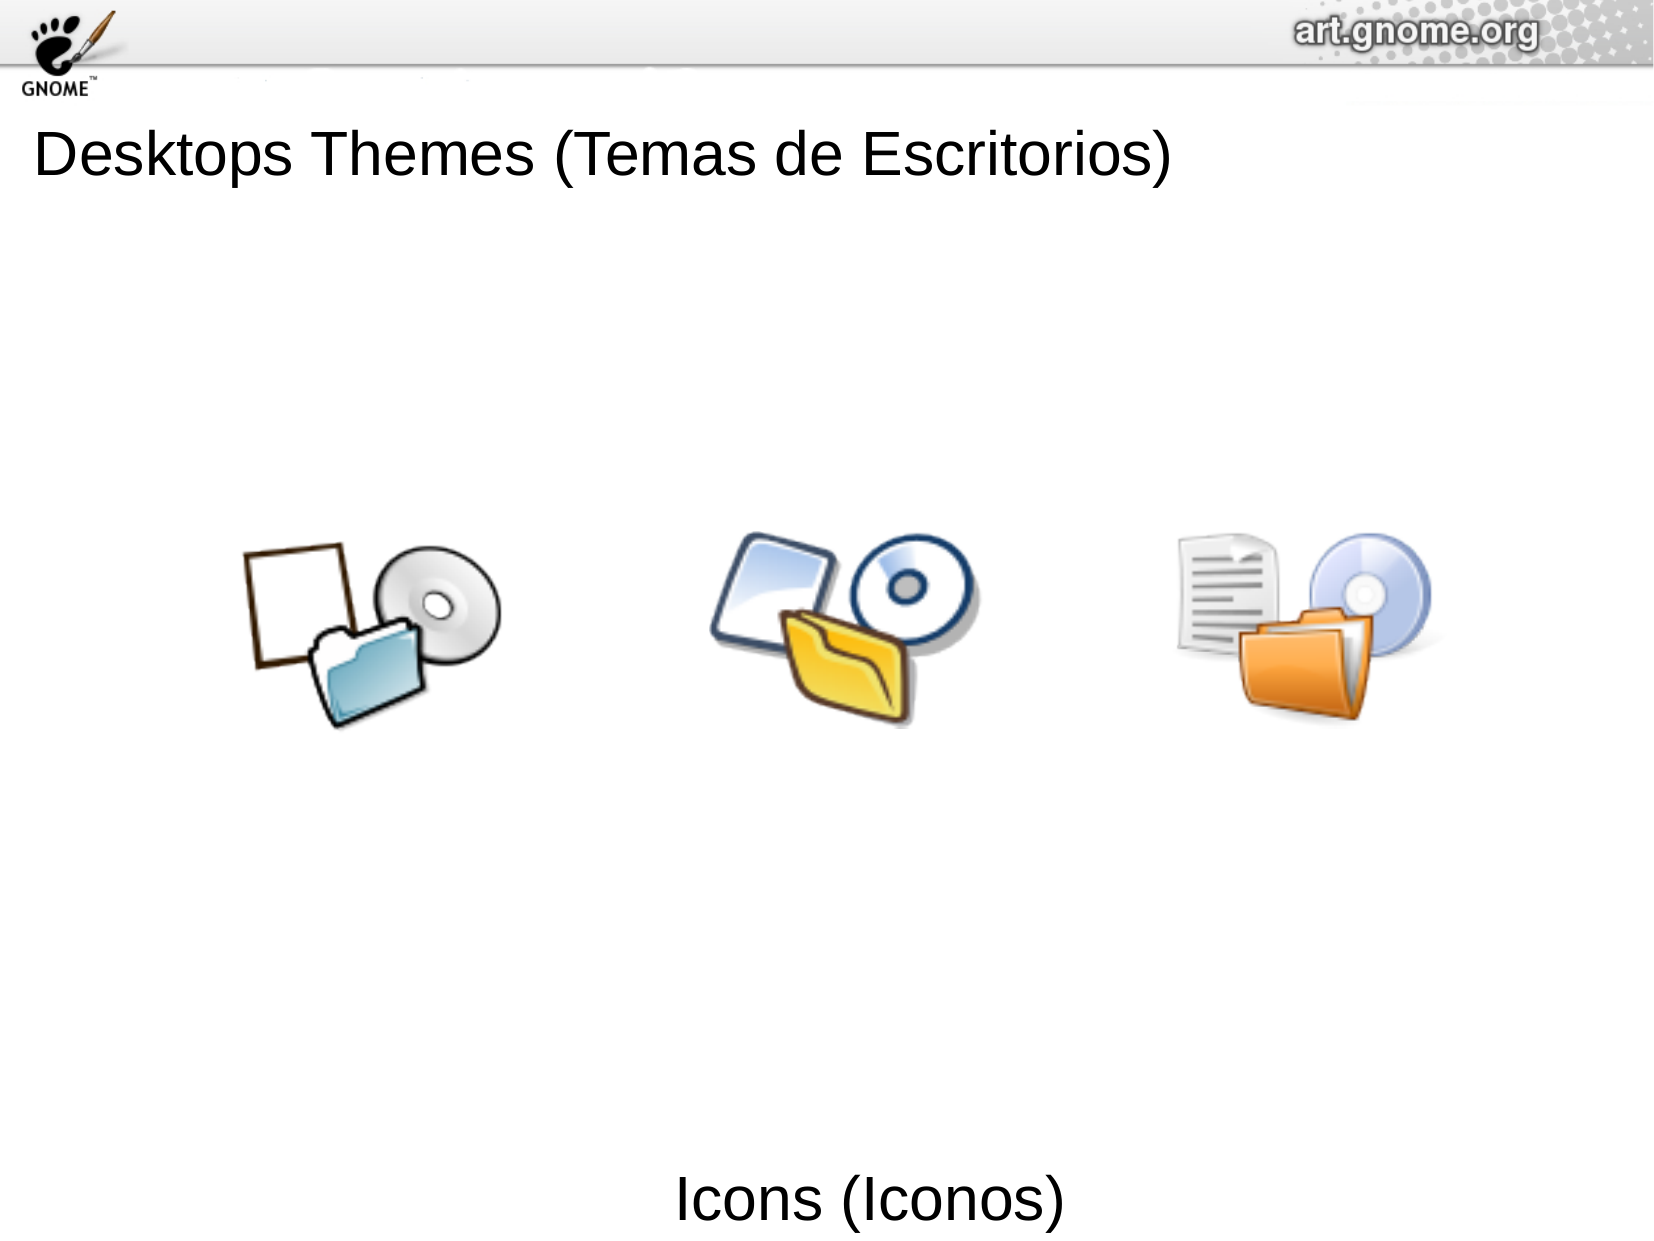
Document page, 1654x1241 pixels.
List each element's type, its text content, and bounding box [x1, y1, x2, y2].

picture [709, 531, 989, 729]
picture [0, 0, 1654, 112]
picture [236, 541, 505, 739]
picture [1170, 531, 1450, 729]
text_box Icons (Iconos) [659, 1122, 1082, 1207]
text_box Desktops Themes (Temas de Escritorios) [19, 111, 1207, 197]
